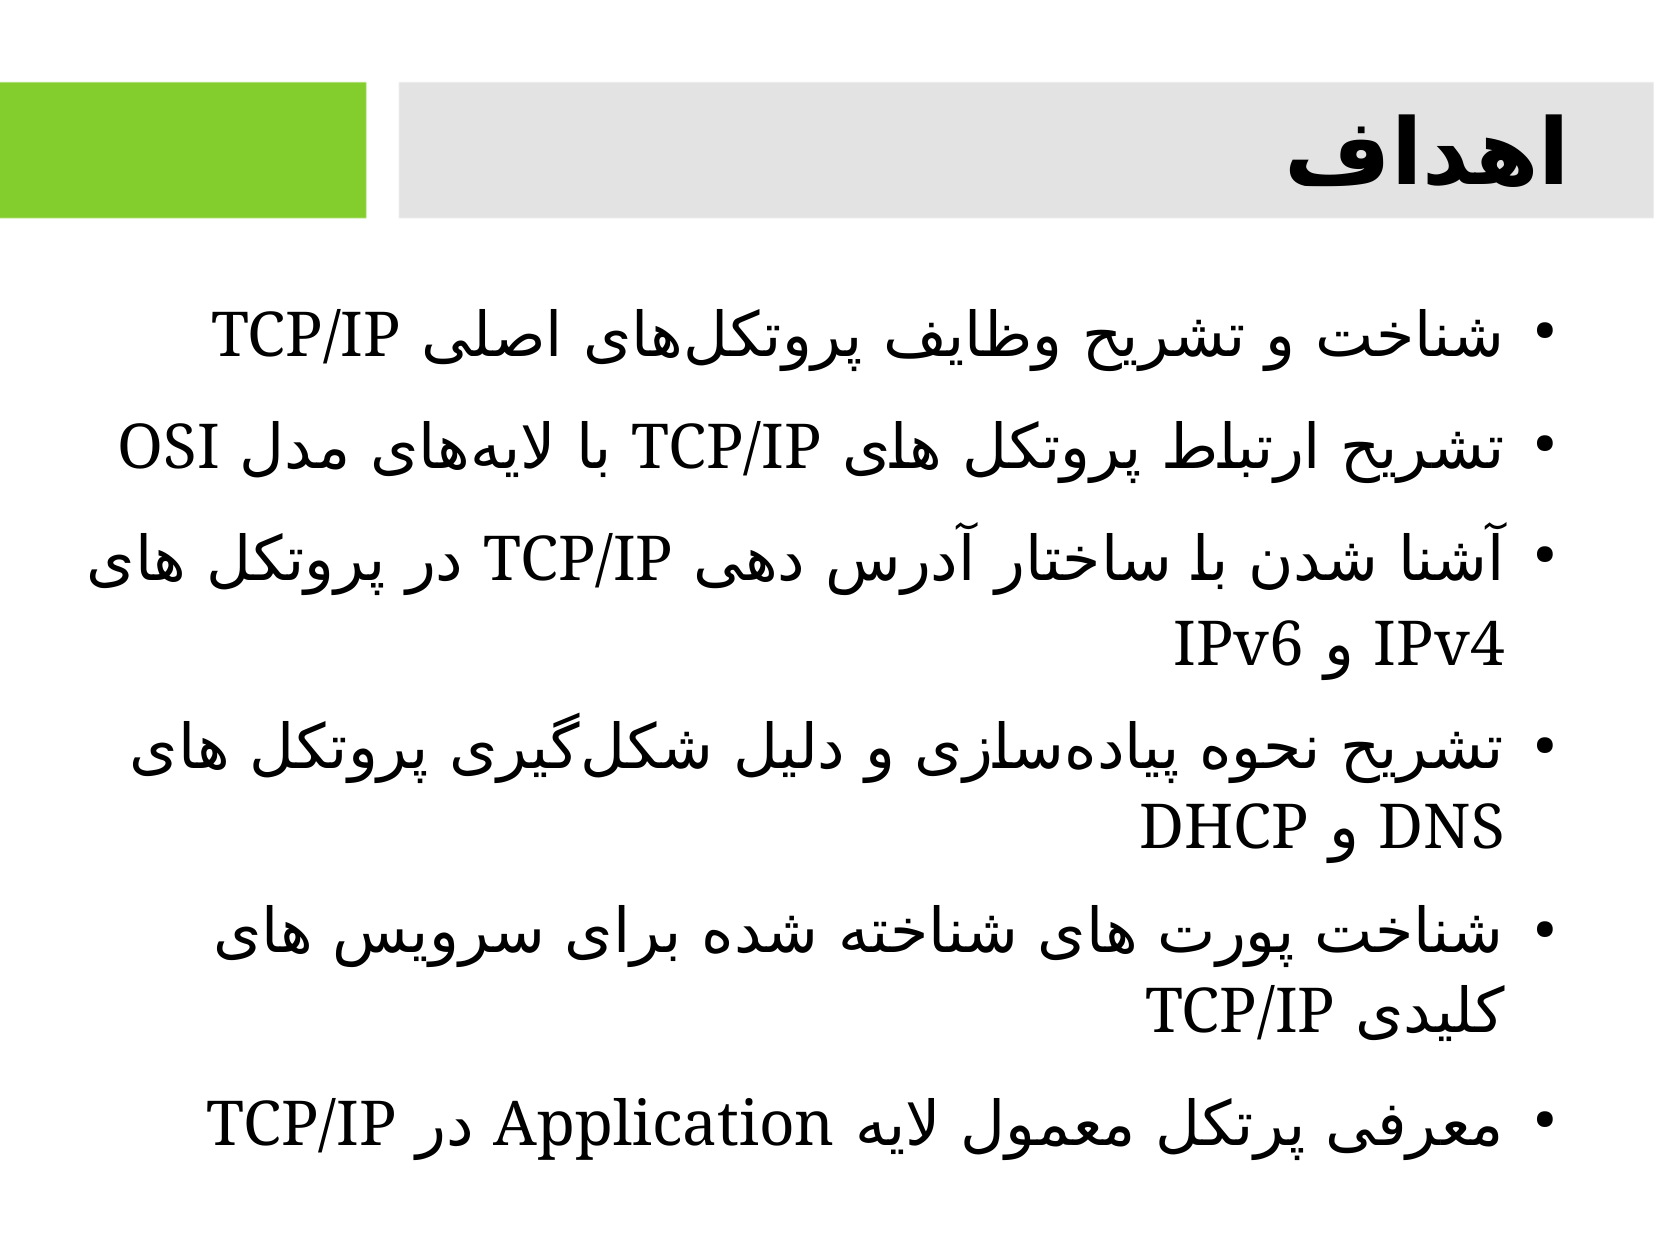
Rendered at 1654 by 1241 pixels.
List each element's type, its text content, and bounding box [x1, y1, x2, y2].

title اهداف [82, 49, 1571, 257]
list شناخت و تشریح وظایف پروتکل‌های اصلی TCP/IP تشریح ارتباط پروتکل های TCP/IP با لایه‌های مدل OSI آشنا شدن با ساختار آدرس دهی TCP/IP در پروتکل های IPv4 و IPv6 تشریح نحوه پیاده‌سازی و دلیل شکل‌گیری پروتکل های DNS و DHCP شناخت پورت های شناخته شده برای سرویس های کلیدی TCP/IP معرفی پرتکل معمول لایه Application در TCP/IP [82, 290, 1571, 1182]
picture [0, 0, 1654, 1241]
